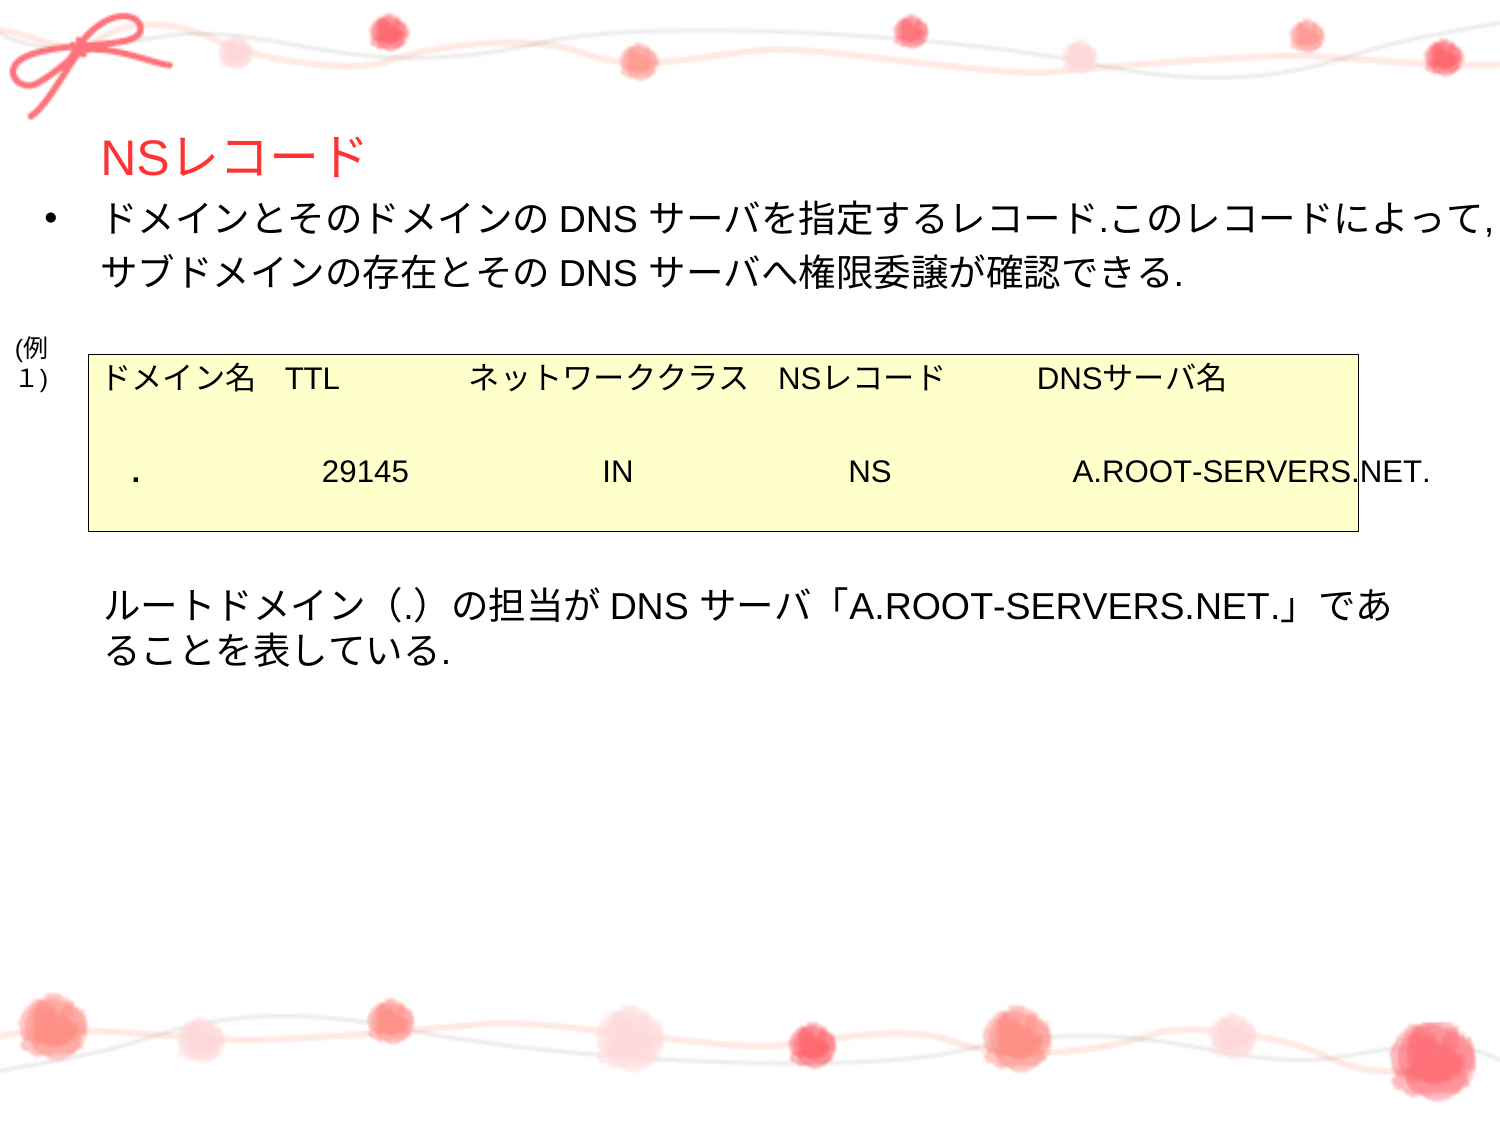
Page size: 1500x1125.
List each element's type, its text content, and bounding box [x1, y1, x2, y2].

picture [0, 414, 1500, 1125]
list NSレコード ドメインとそのドメインの DNS サーバを指定するレコード.このレコードによって, サブドメインの存在とその DNS サーバへ権限委譲が確認できる. ドメイン名 TTL ネットワーククラス NSレコード DNSサーバ名 . 29145 IN NS A.ROOT-SERVERS.NET. [29, 118, 1500, 860]
text_box ルートドメイン（.）の担当が DNS サーバ「A.ROOT-SERVERS.NET.」であることを表している. [88, 574, 1418, 680]
text_box (例１) [0, 324, 89, 414]
picture [0, 0, 1500, 324]
